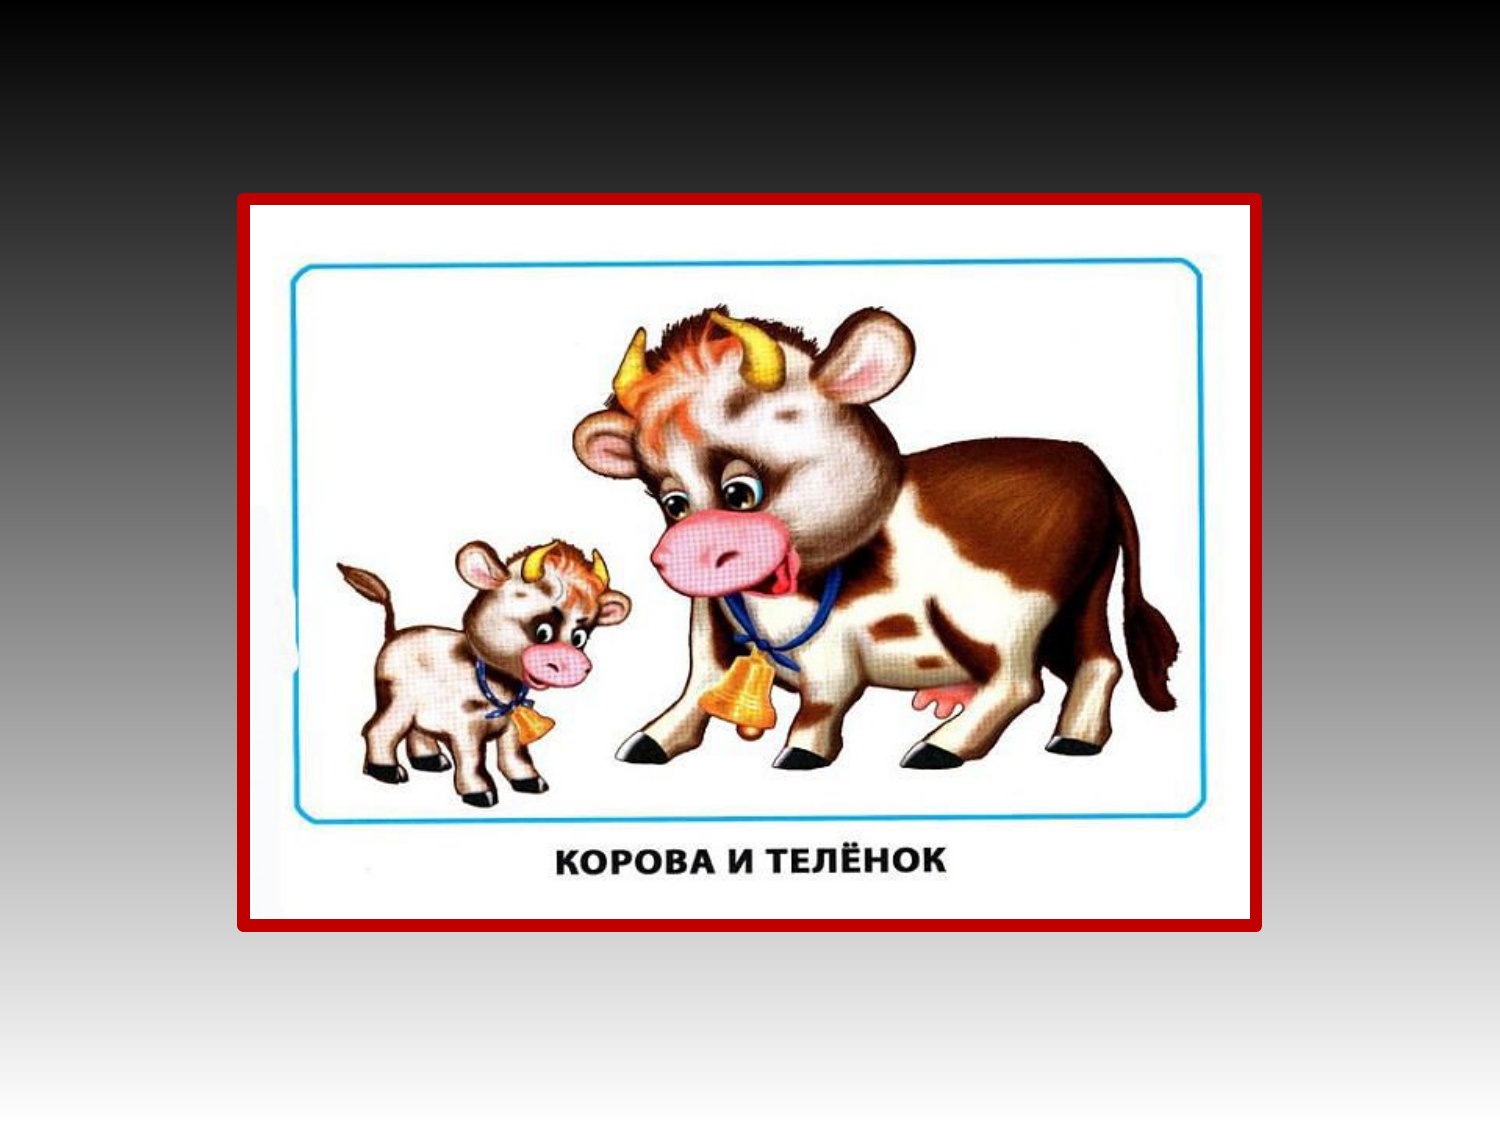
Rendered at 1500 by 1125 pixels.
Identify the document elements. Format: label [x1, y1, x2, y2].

picture [249, 205, 1250, 920]
